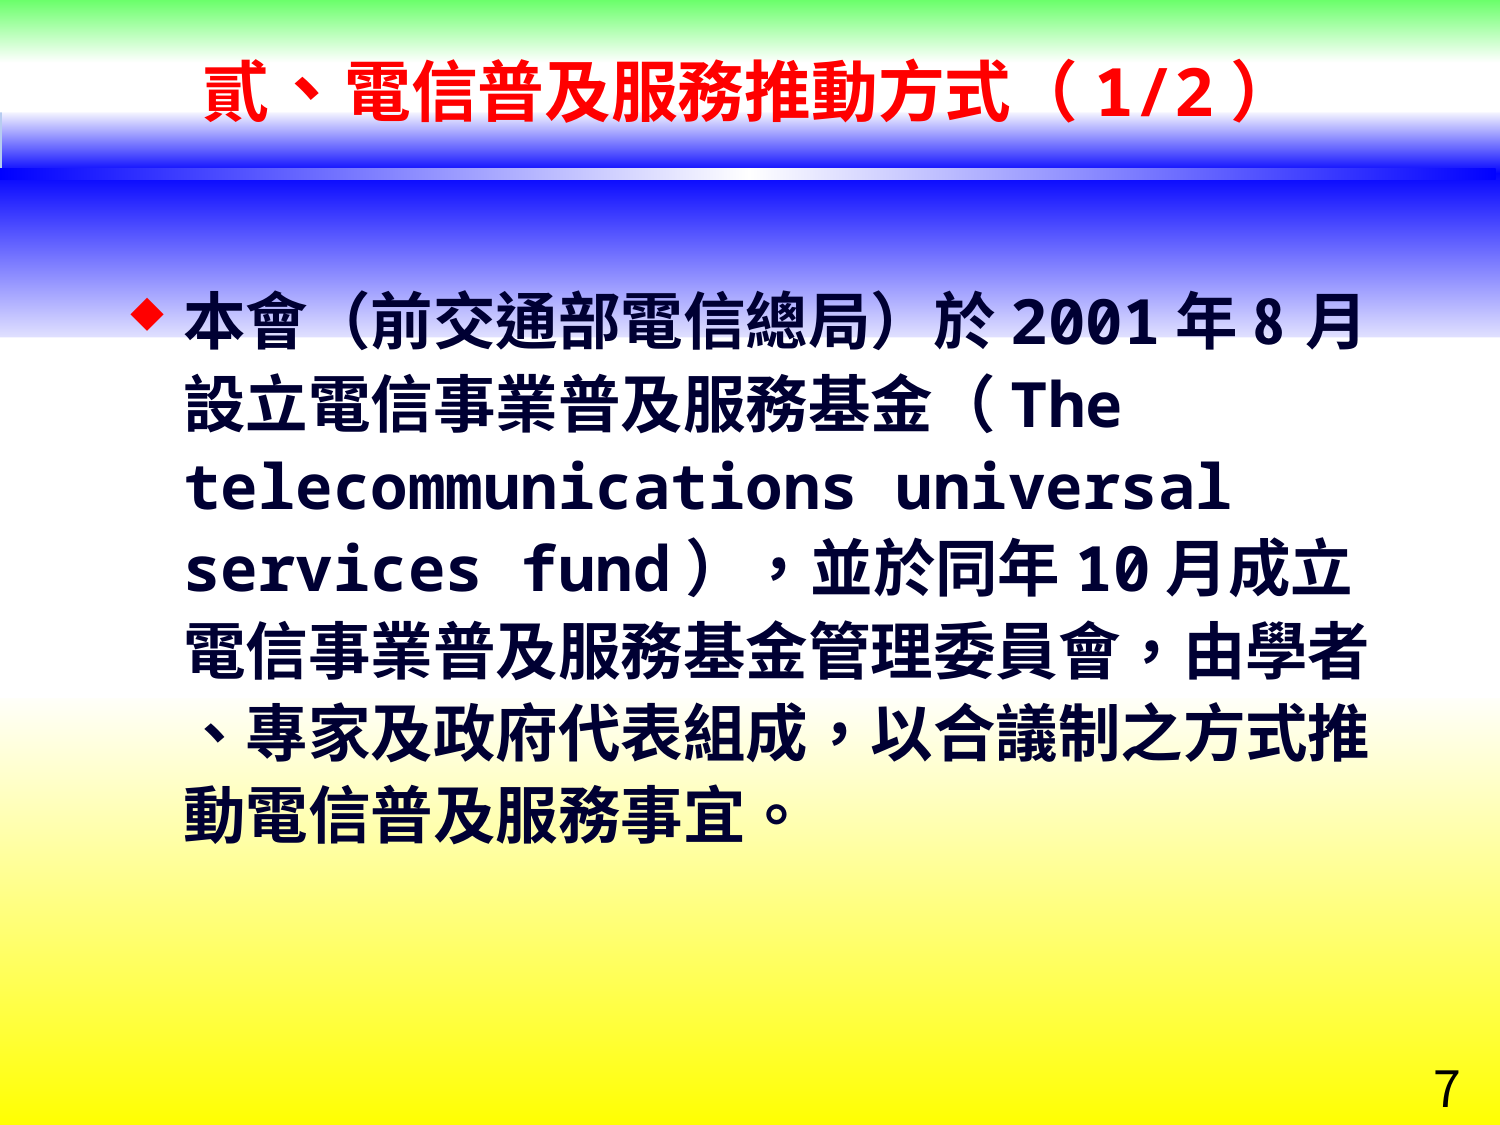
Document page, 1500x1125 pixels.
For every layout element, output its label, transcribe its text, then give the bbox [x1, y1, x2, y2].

list 本會（前交通部電信總局）於2001年8月設立電信事業普及服務基金（The telecommunications universal services fund），並於同年10月成立電信事業普及服務基金管理委員會，由學者、專家及政府代表組成，以合議制之方式推動電信普及服務事宜。 [112, 267, 1388, 988]
title 貳、電信普及服務推動方式（1/2） [0, 0, 1500, 173]
